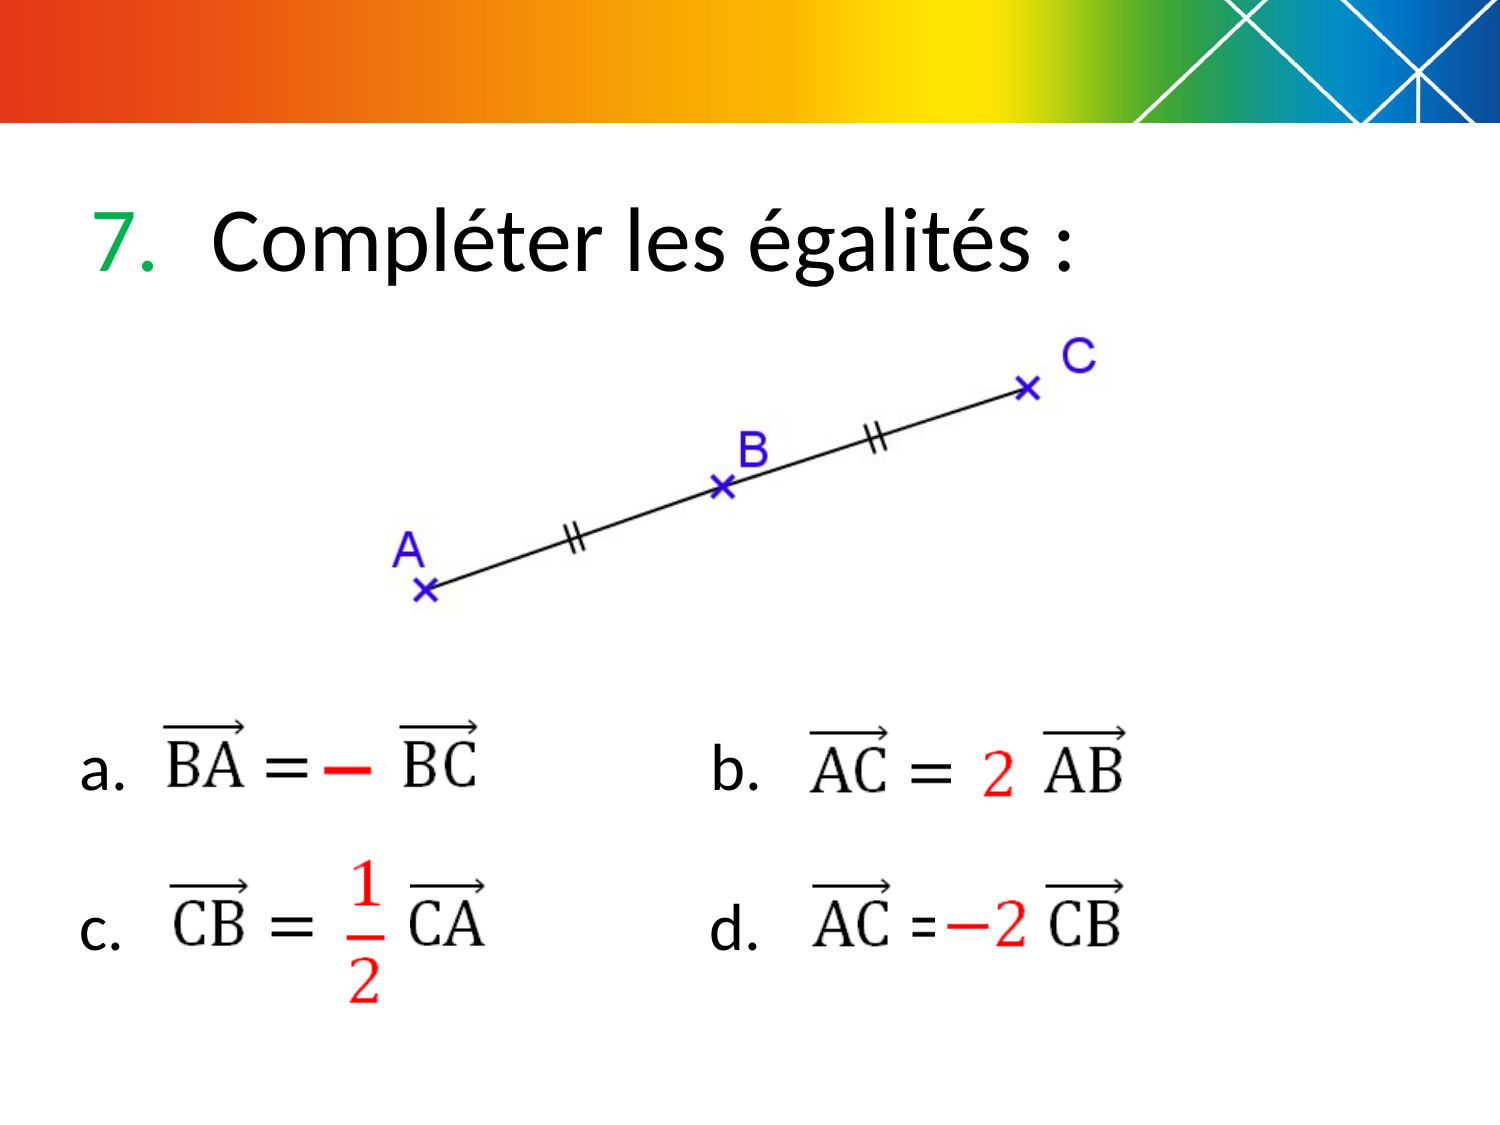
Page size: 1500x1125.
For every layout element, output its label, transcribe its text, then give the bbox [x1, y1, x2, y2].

picture [785, 716, 1142, 821]
picture [1340, 0, 1500, 123]
picture [797, 869, 1135, 975]
picture [140, 702, 514, 814]
title Compléter les égalités : [75, 163, 1426, 305]
text_box b. b. c. d. [64, 716, 1306, 972]
picture [0, 0, 1359, 123]
picture [159, 846, 526, 1022]
picture [336, 314, 1143, 627]
